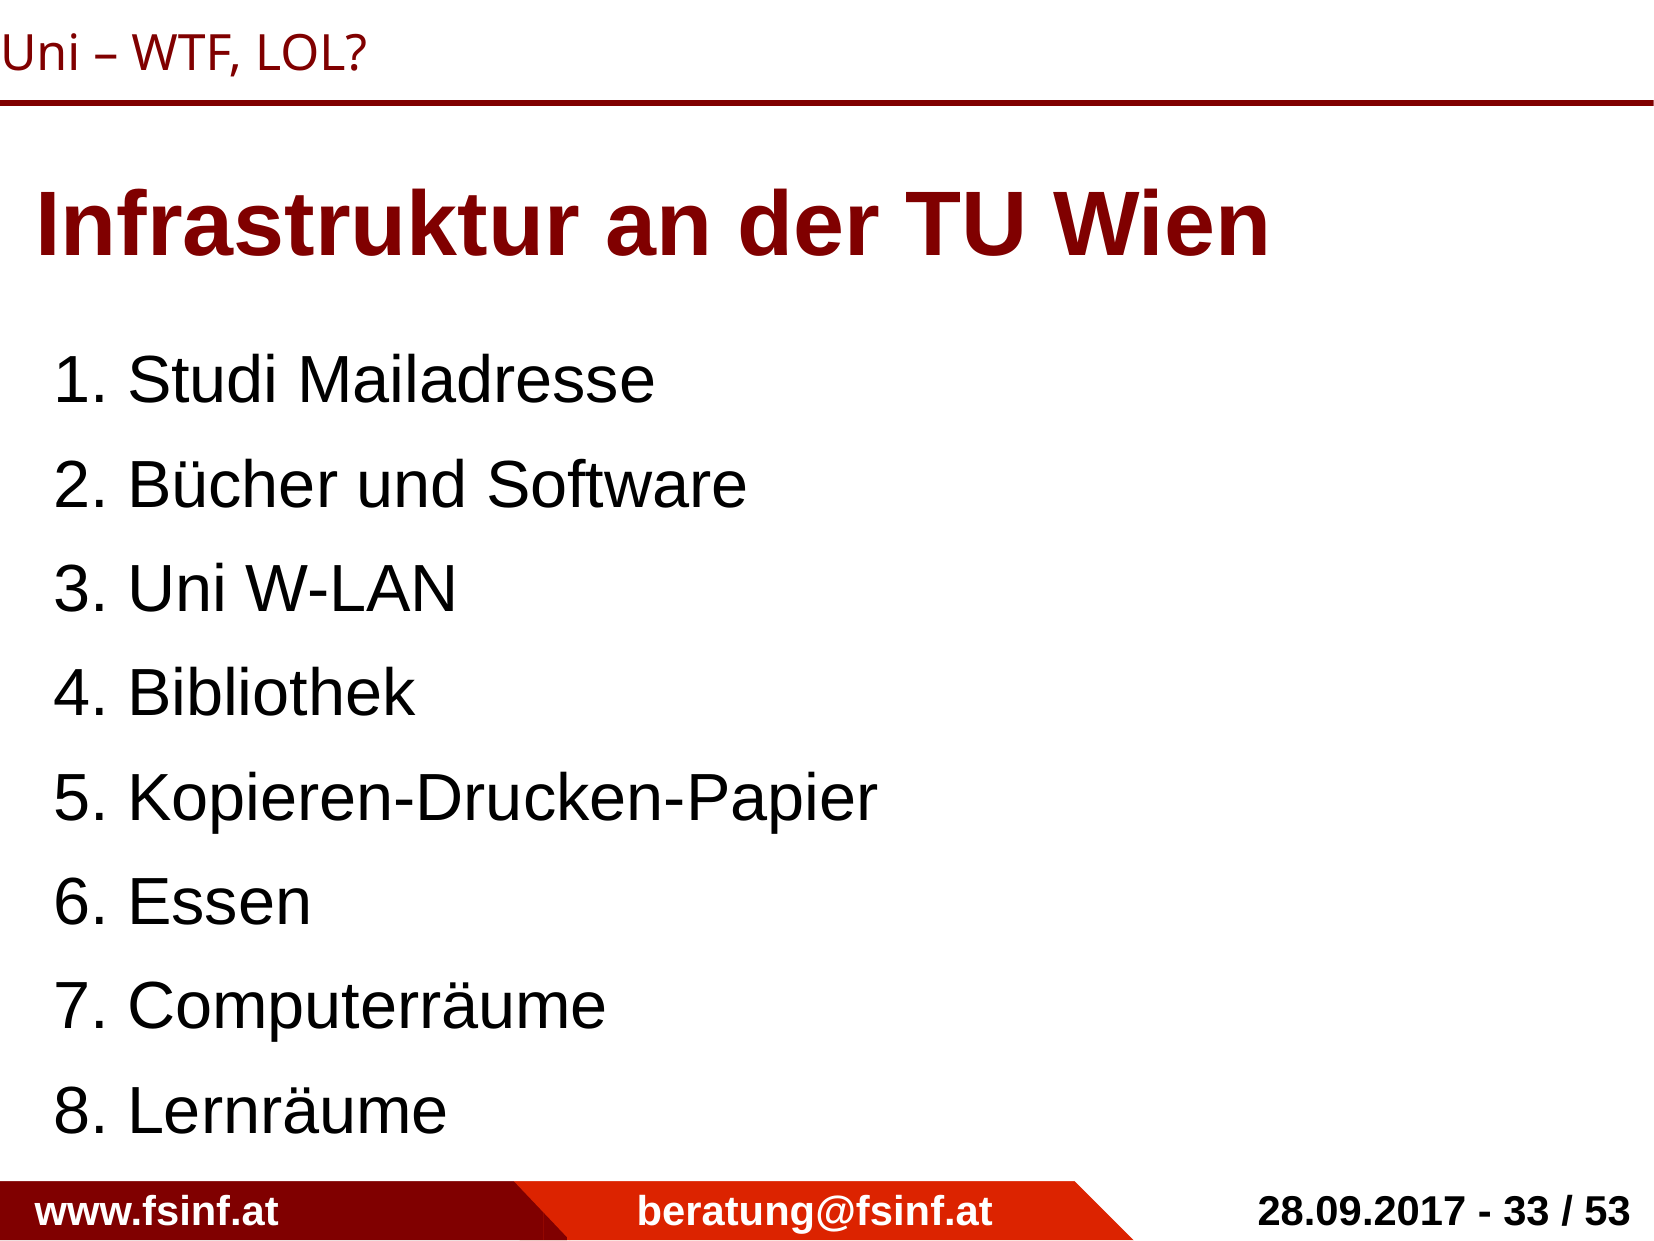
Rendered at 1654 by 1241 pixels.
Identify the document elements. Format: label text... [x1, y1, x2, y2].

title Infrastruktur an der TU Wien [35, 120, 1619, 328]
list Studi Mailadresse Bücher und Software Uni W-LAN Bibliothek Kopieren-Drucken-Papier Essen Computerräume Lernräume [35, 342, 1571, 1162]
